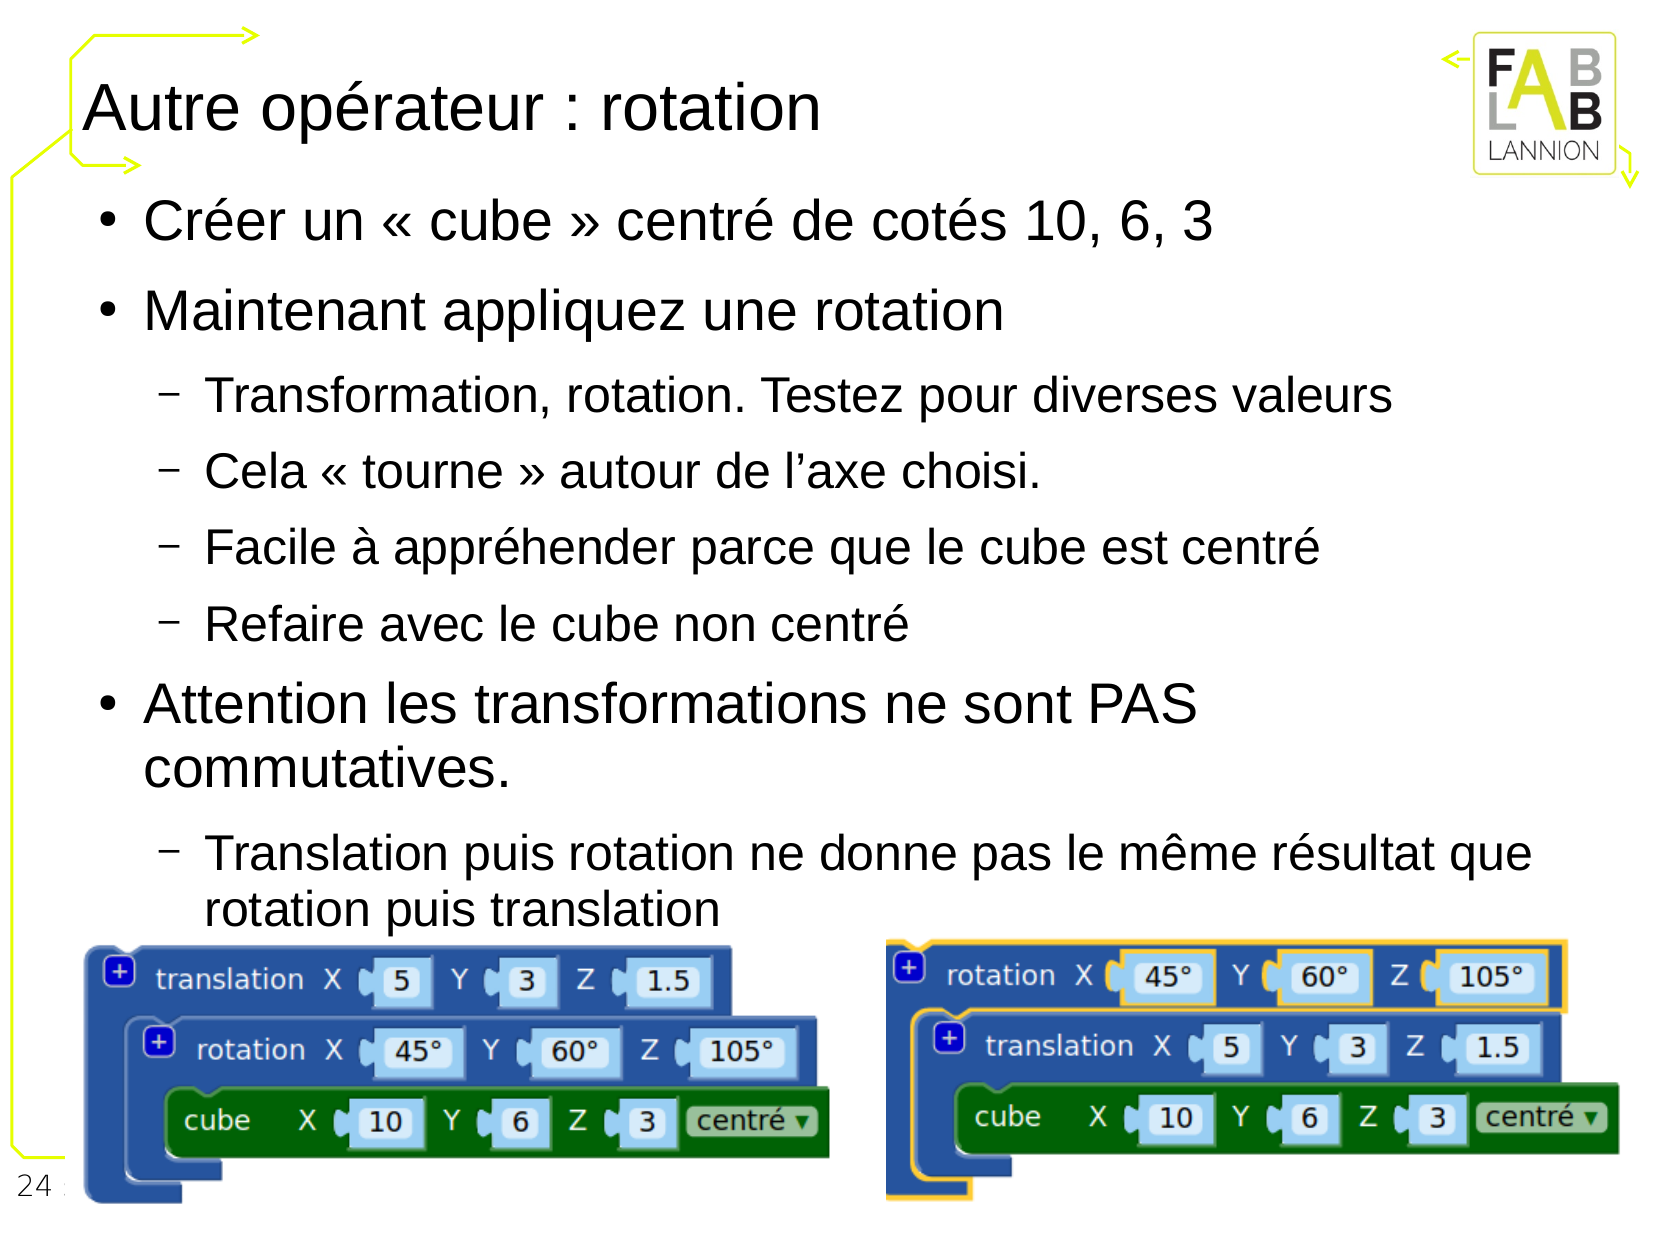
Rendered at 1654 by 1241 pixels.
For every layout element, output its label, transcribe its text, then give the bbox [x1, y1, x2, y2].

picture [1470, 29, 1619, 178]
title Autre opérateur : rotation [82, 49, 1441, 166]
list Créer un « cube » centré de cotés 10, 6, 3 Maintenant appliquez une rotation Transformation, rotation. Testez pour diverses valeurs Cela « tourne » autour de l’axe choisi. Facile à appréhender parce que le cube est centré Refaire avec le cube non centré Attention les transformations ne sont PAS commutatives. Translation puis rotation ne donne pas le même résultat que rotation puis translation [82, 188, 1571, 945]
picture [65, 910, 1654, 1241]
